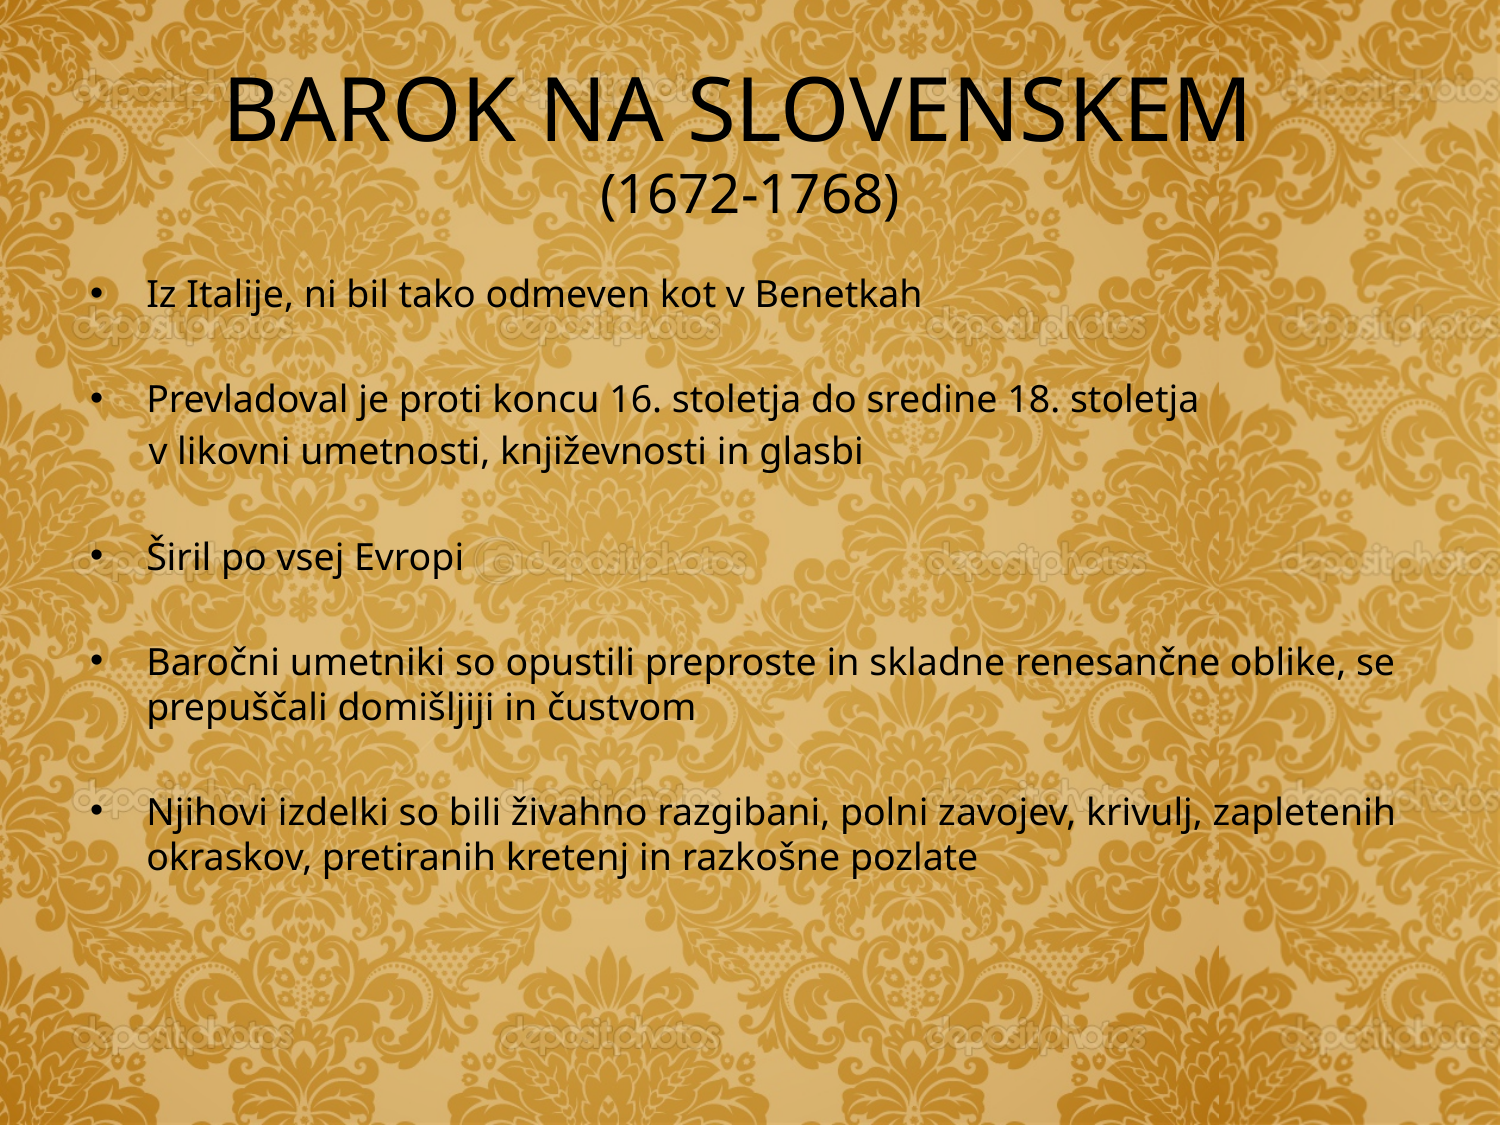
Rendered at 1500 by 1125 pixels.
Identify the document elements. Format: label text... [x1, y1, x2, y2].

text_box [0, 0, 1500, 1125]
list Iz Italije, ni bil tako odmeven kot v Benetkah Prevladoval je proti koncu 16. stoletja do sredine 18. stoletja v likovni umetnosti, književnosti in glasbi Širil po vsej Evropi Baročni umetniki so opustili preproste in skladne renesančne oblike, se prepuščali domišljiji in čustvom Njihovi izdelki so bili živahno razgibani, polni zavojev, krivulj, zapletenih okraskov, pretiranih kretenj in razkošne pozlate [75, 262, 1425, 1005]
title BAROK NA SLOVENSKEM (1672-1768) [75, 45, 1425, 233]
